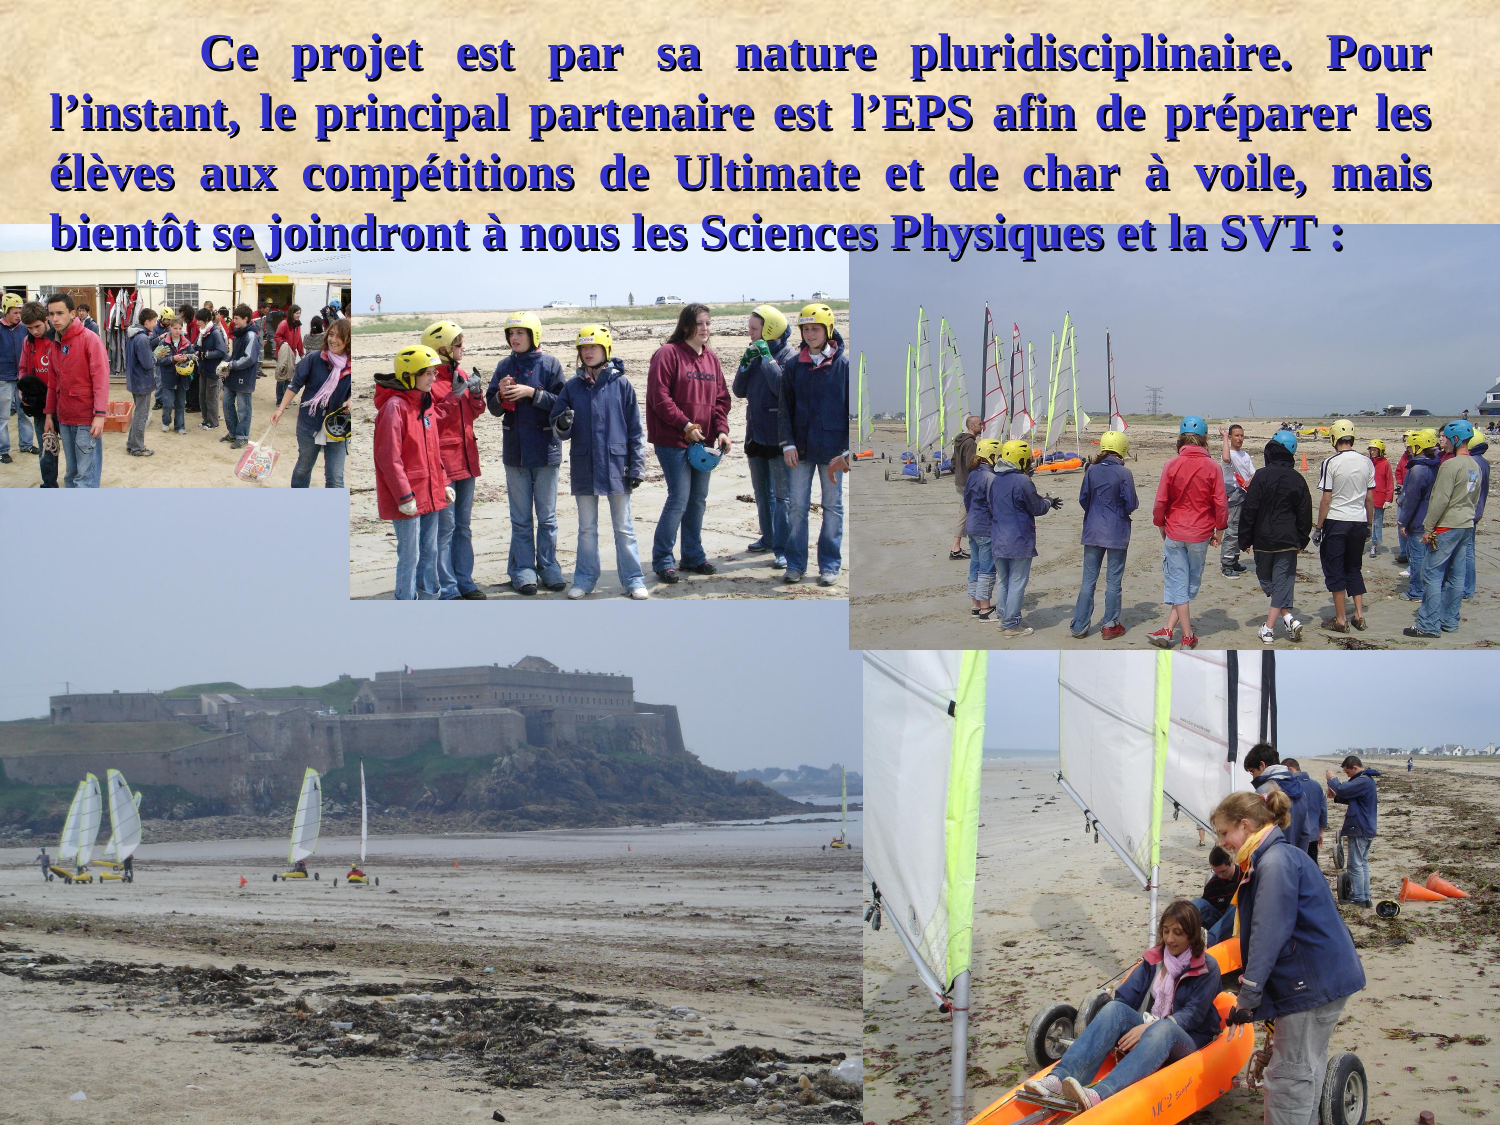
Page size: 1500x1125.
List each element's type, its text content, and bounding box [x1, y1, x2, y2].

text_box Ce projet est par sa nature pluridisciplinaire. Pour l’instant, le principal partenaire est l’EPS afin de préparer les élèves aux compétitions de Ultimate et de char à voile, mais bientôt se joindront à nous les Sciences Physiques et la SVT : [34, 11, 1447, 267]
picture [0, 0, 1500, 1125]
